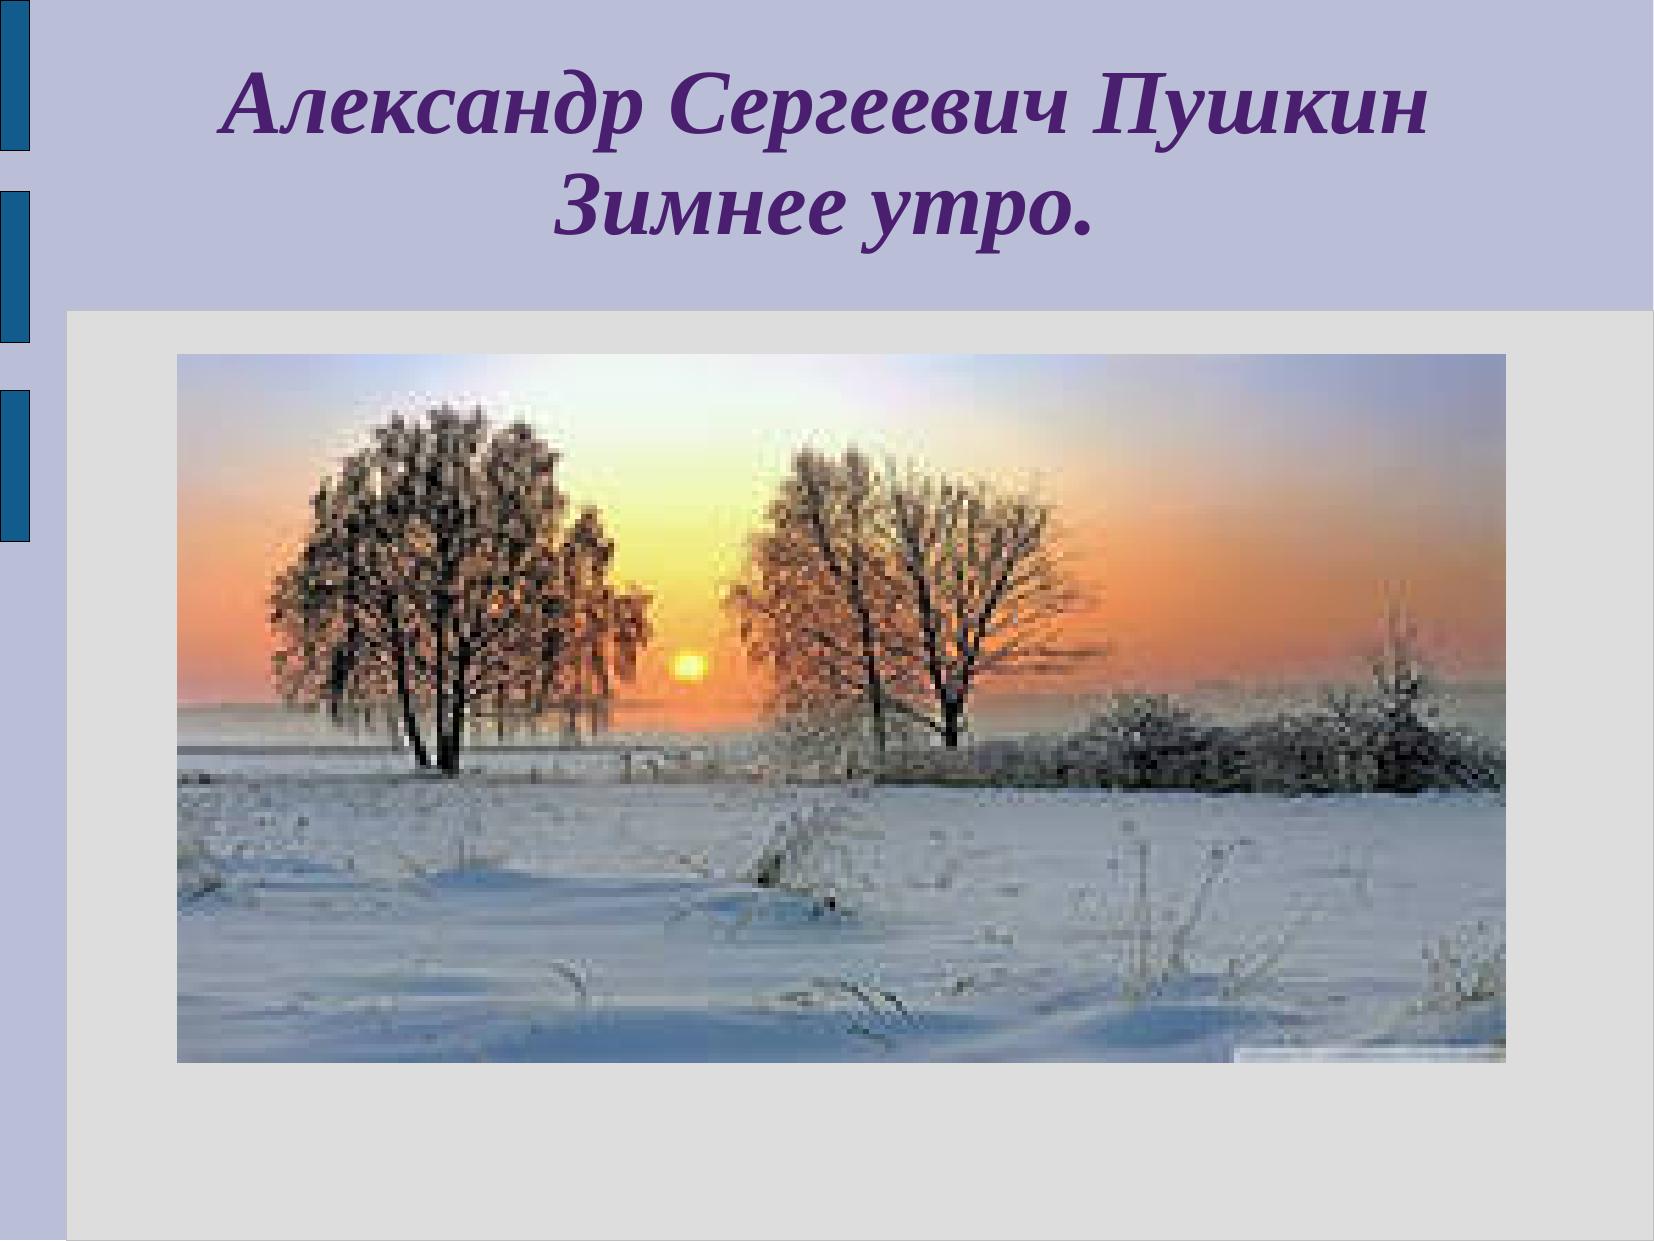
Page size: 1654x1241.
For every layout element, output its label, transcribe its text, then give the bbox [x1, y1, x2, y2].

subtitle [59, 236, 1548, 1055]
picture [177, 354, 1506, 1063]
title Александр Сергеевич Пушкин Зимнее утро. [82, 51, 1571, 255]
